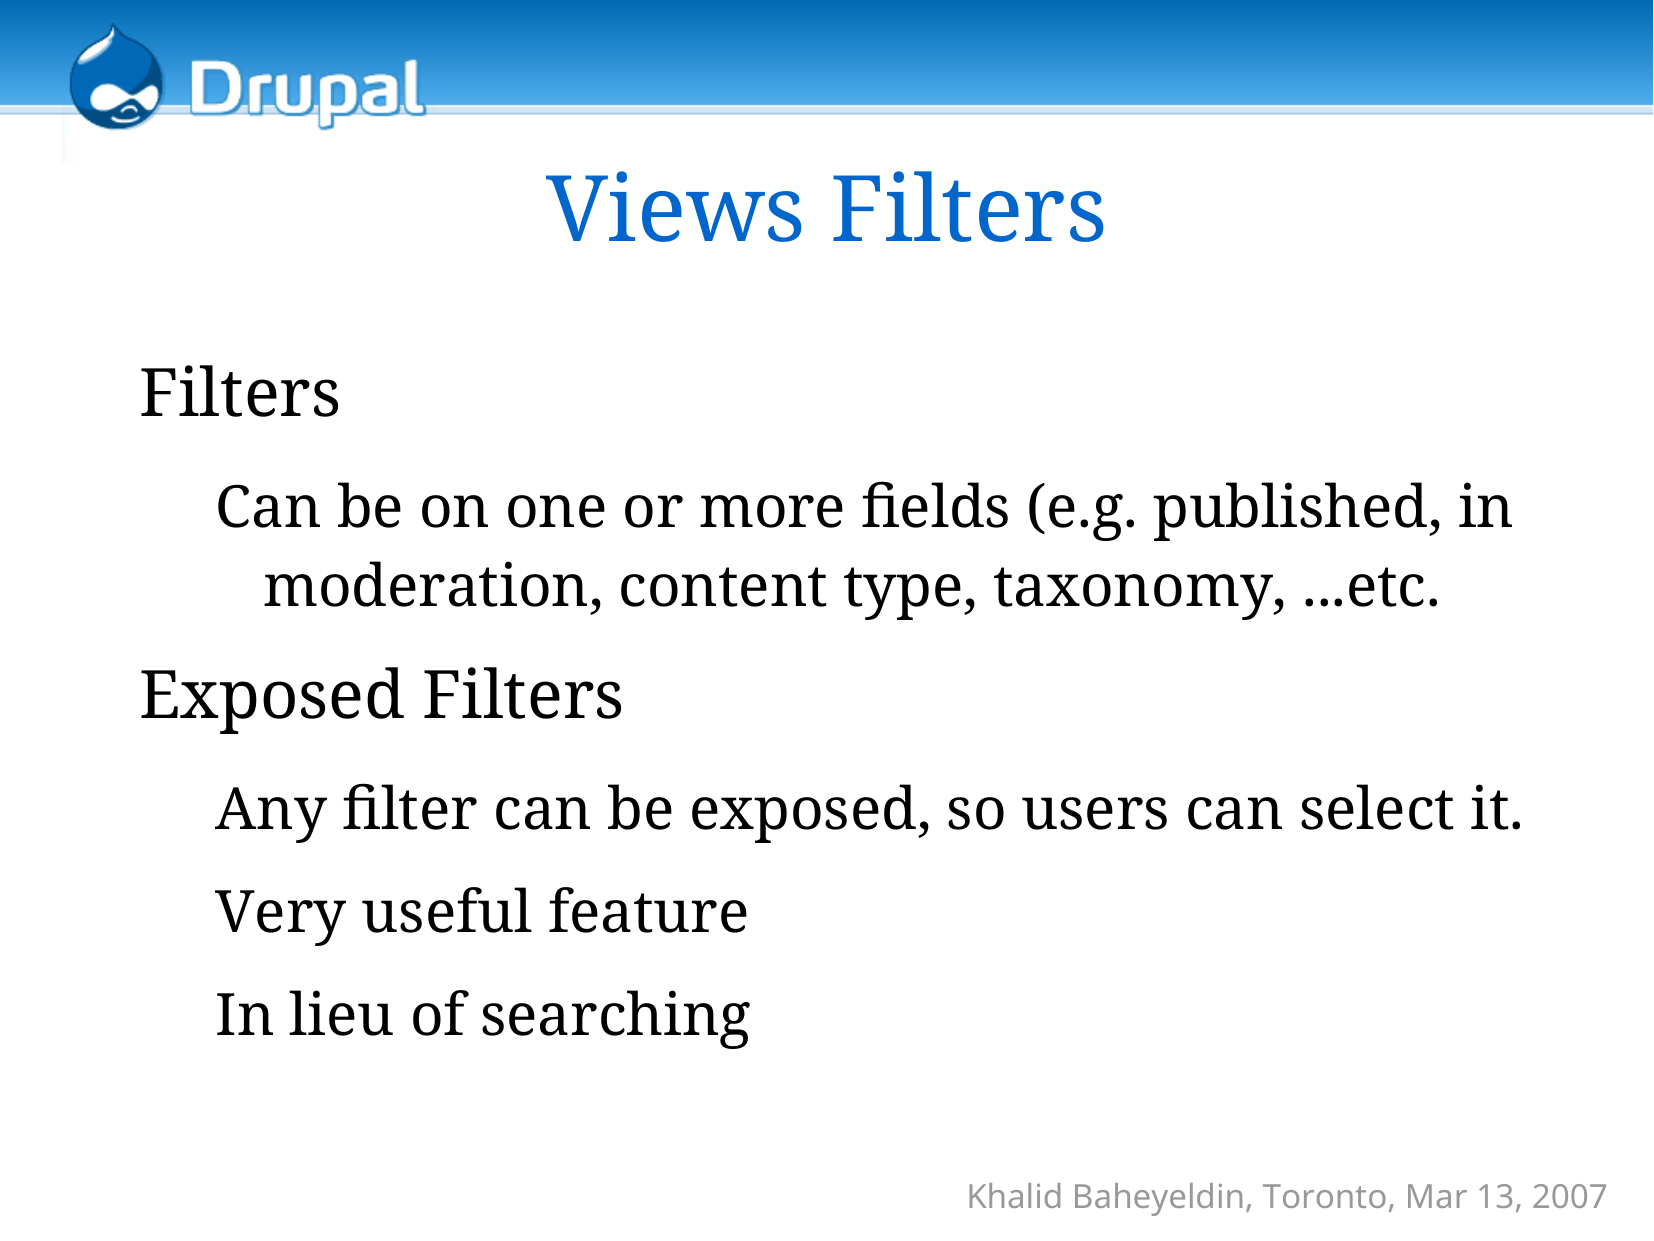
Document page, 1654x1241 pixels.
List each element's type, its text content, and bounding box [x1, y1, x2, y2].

title Views Filters [121, 102, 1533, 311]
picture [0, 0, 1654, 1241]
list Filters Can be on one or more fields (e.g. published, in moderation, content type, taxonomy, ...etc. Exposed Filters Any filter can be exposed, so users can select it. Very useful feature In lieu of searching [121, 344, 1533, 1127]
